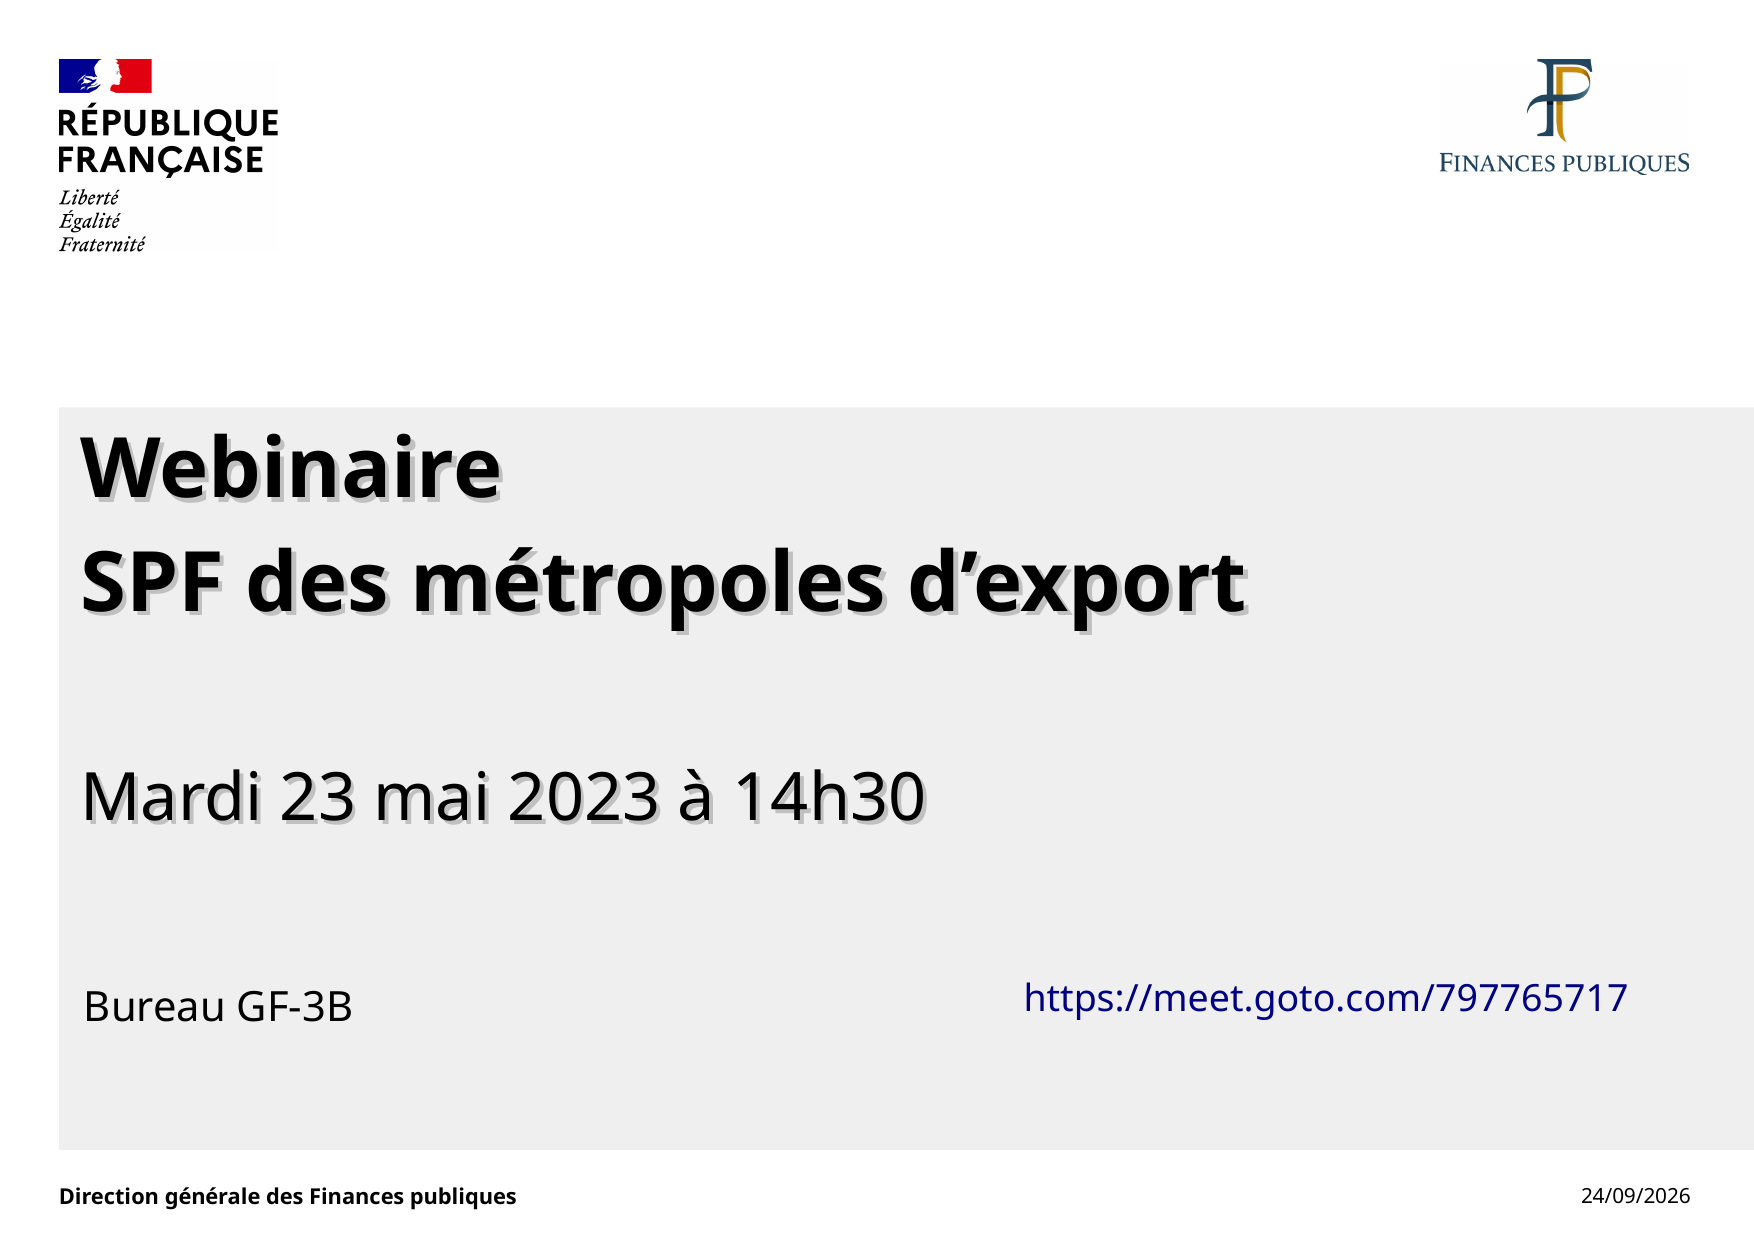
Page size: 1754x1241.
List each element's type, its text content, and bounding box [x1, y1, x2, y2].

picture [1439, 59, 1689, 176]
text_box https://meet.goto.com/797765717 [1008, 963, 1667, 1071]
text_box Bureau GF-3B [83, 977, 452, 1045]
subtitle Webinaire SPF des métropoles d’export Mardi 23 mai 2023 à 14h30 [80, 408, 1707, 846]
picture [59, 59, 278, 253]
